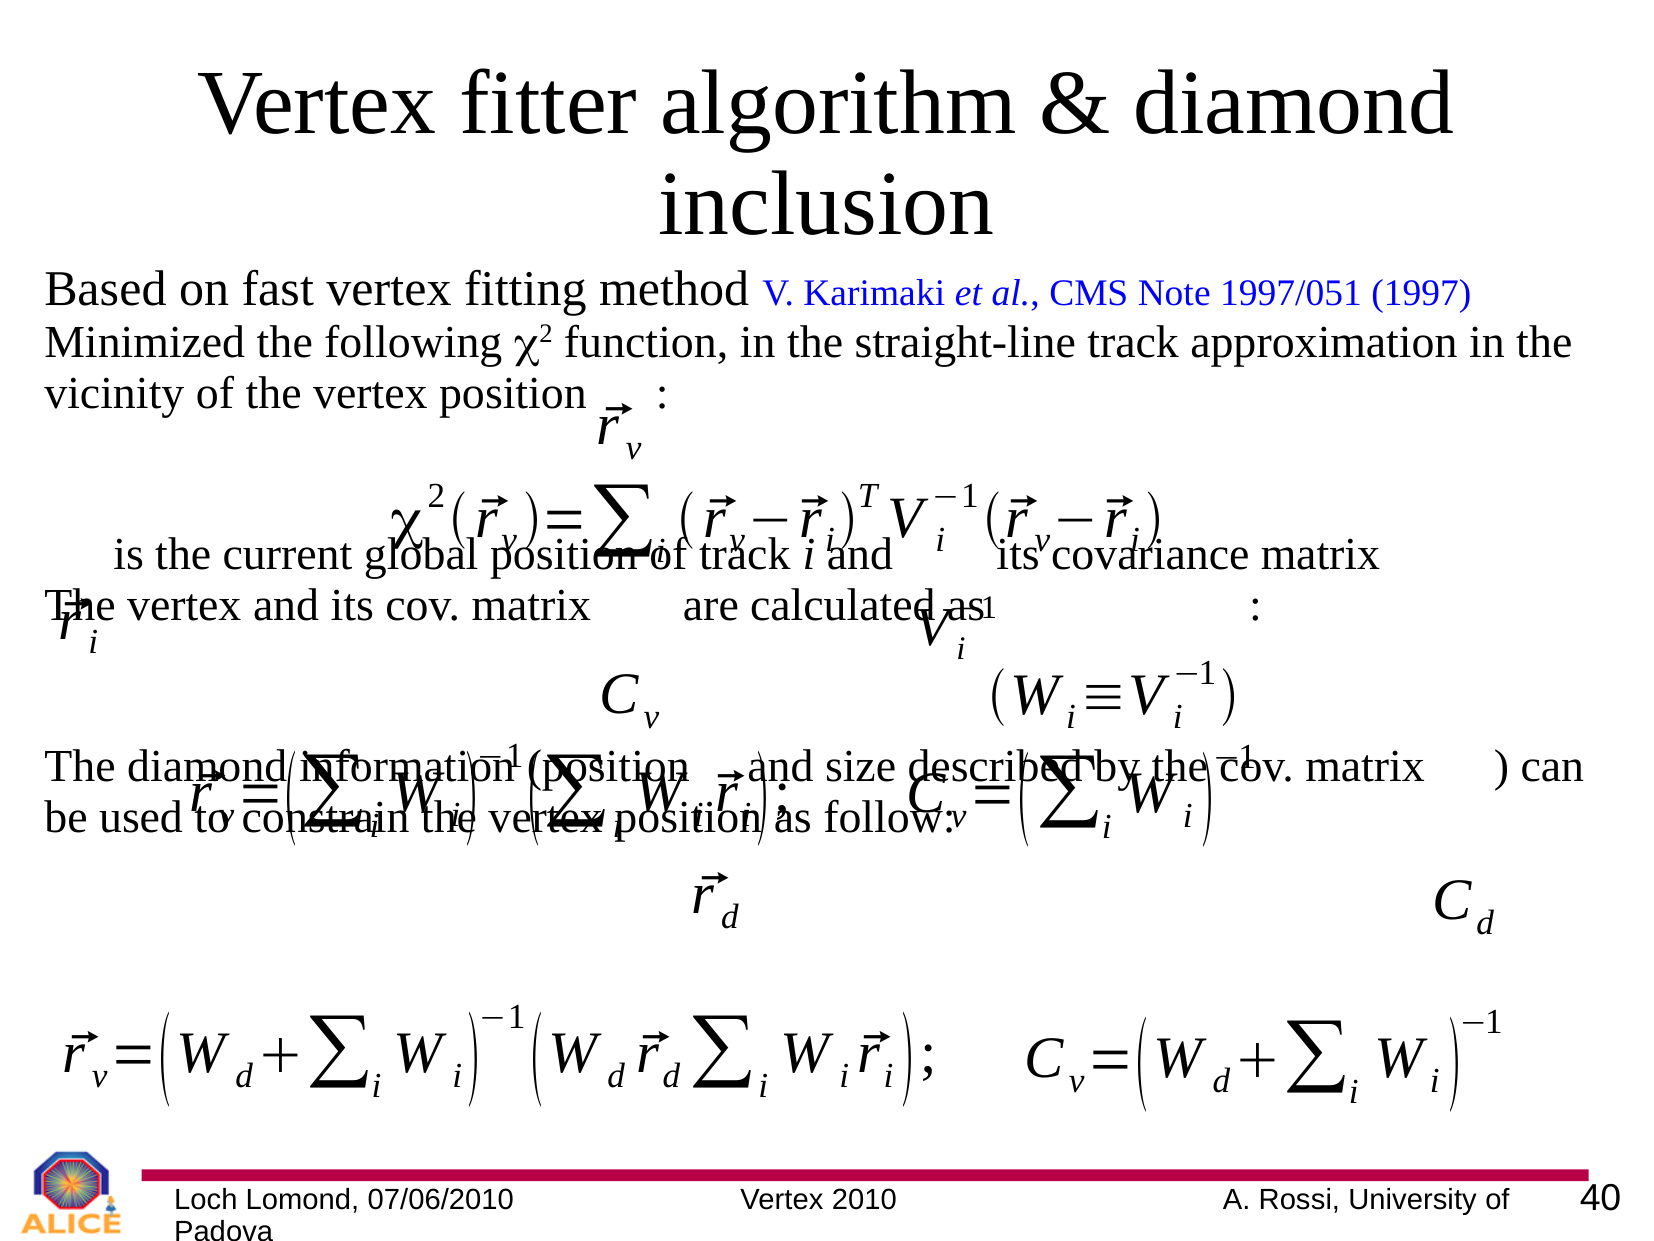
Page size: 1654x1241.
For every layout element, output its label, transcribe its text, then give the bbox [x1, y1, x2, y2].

text_box 40 [1564, 1169, 1648, 1227]
chart [892, 739, 1270, 851]
chart [1009, 1003, 1517, 1116]
chart [376, 478, 1177, 572]
chart [581, 393, 656, 467]
chart [174, 738, 805, 850]
chart [584, 662, 675, 736]
text_box [141, 1169, 1564, 1182]
chart [44, 587, 112, 662]
text_box Loch Lomond, 07/06/2010 Vertex 2010 A. Rossi, University of Padova [159, 1175, 1564, 1223]
chart [901, 590, 1252, 738]
title Vertex fitter algorithm & diamond inclusion [82, 26, 1571, 253]
chart [677, 862, 753, 936]
text_box Based on fast vertex fitting method V. Karimaki et al., CMS Note 1997/051 (1997) Minimized the following c2 function, in the straight-line track approximation in the vicinity of the vertex position : is the current global position of track i and its covariance matrix The vertex and its cov. matrix are calculated as : The diamond information (position and size described by the cov. matrix ) can be used to constrain the vertex position as follow: [29, 253, 1625, 1066]
chart [47, 998, 950, 1111]
chart [1417, 868, 1508, 942]
picture [11, 1146, 135, 1241]
